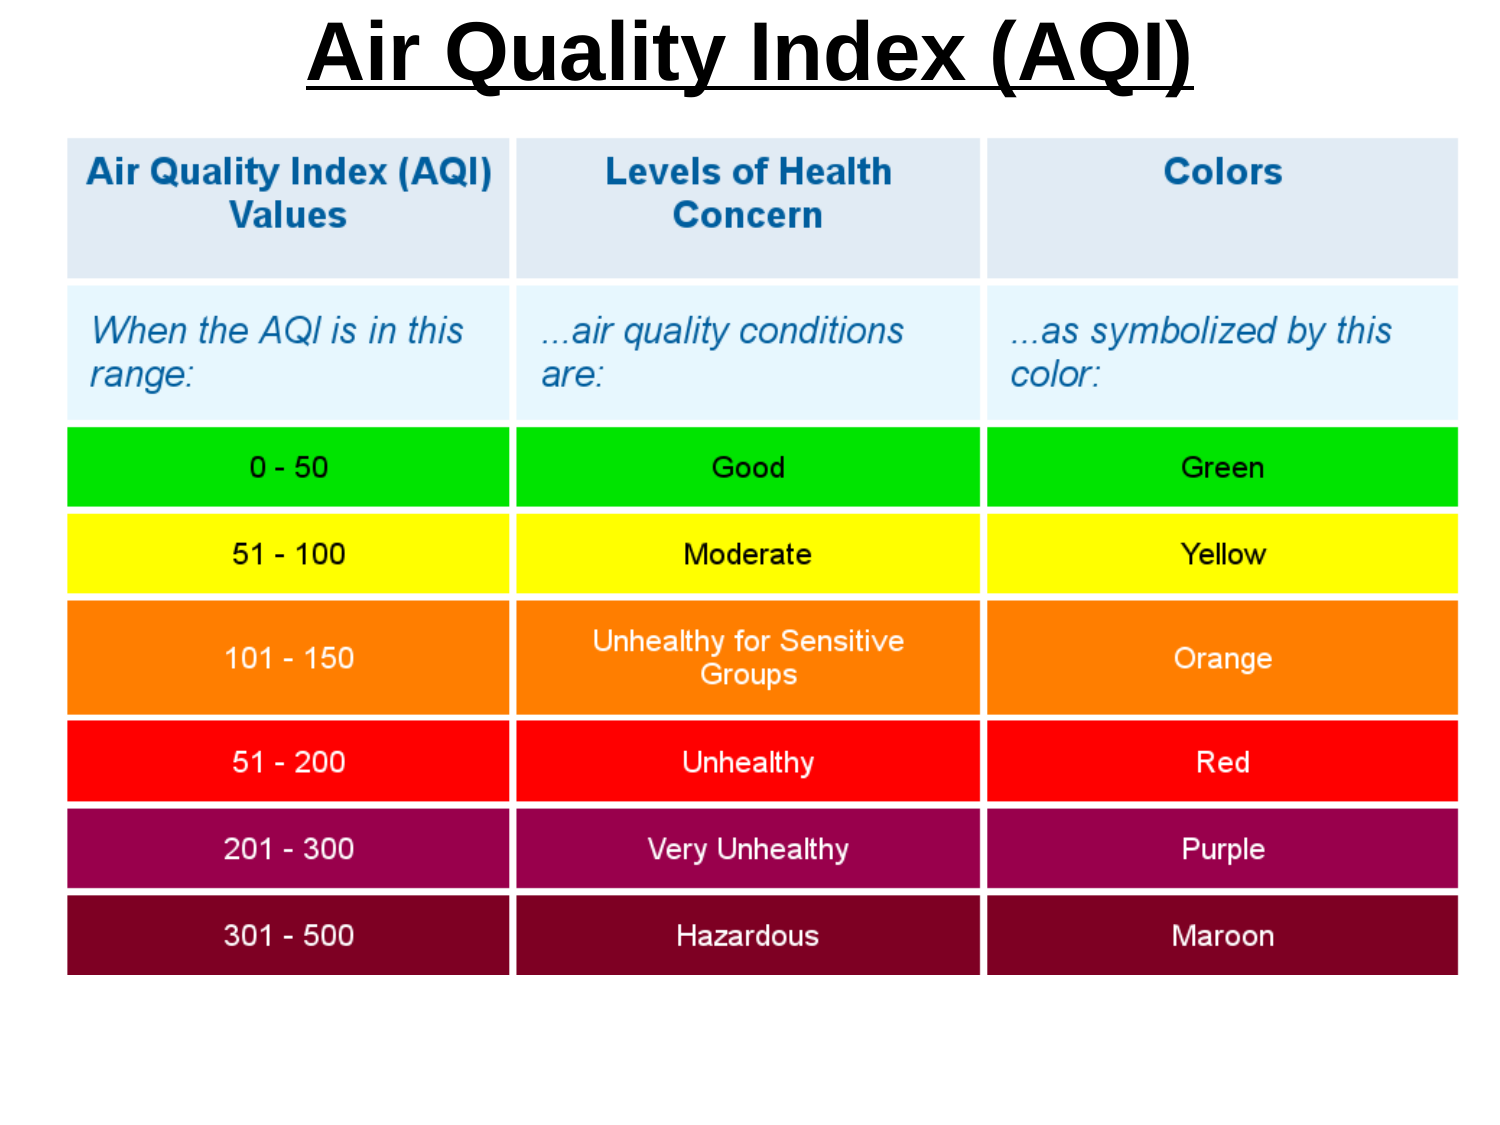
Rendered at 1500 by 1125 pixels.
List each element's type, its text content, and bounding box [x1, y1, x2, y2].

text_box Air Quality Index (AQI) [0, 5, 1500, 100]
picture [56, 134, 1464, 976]
